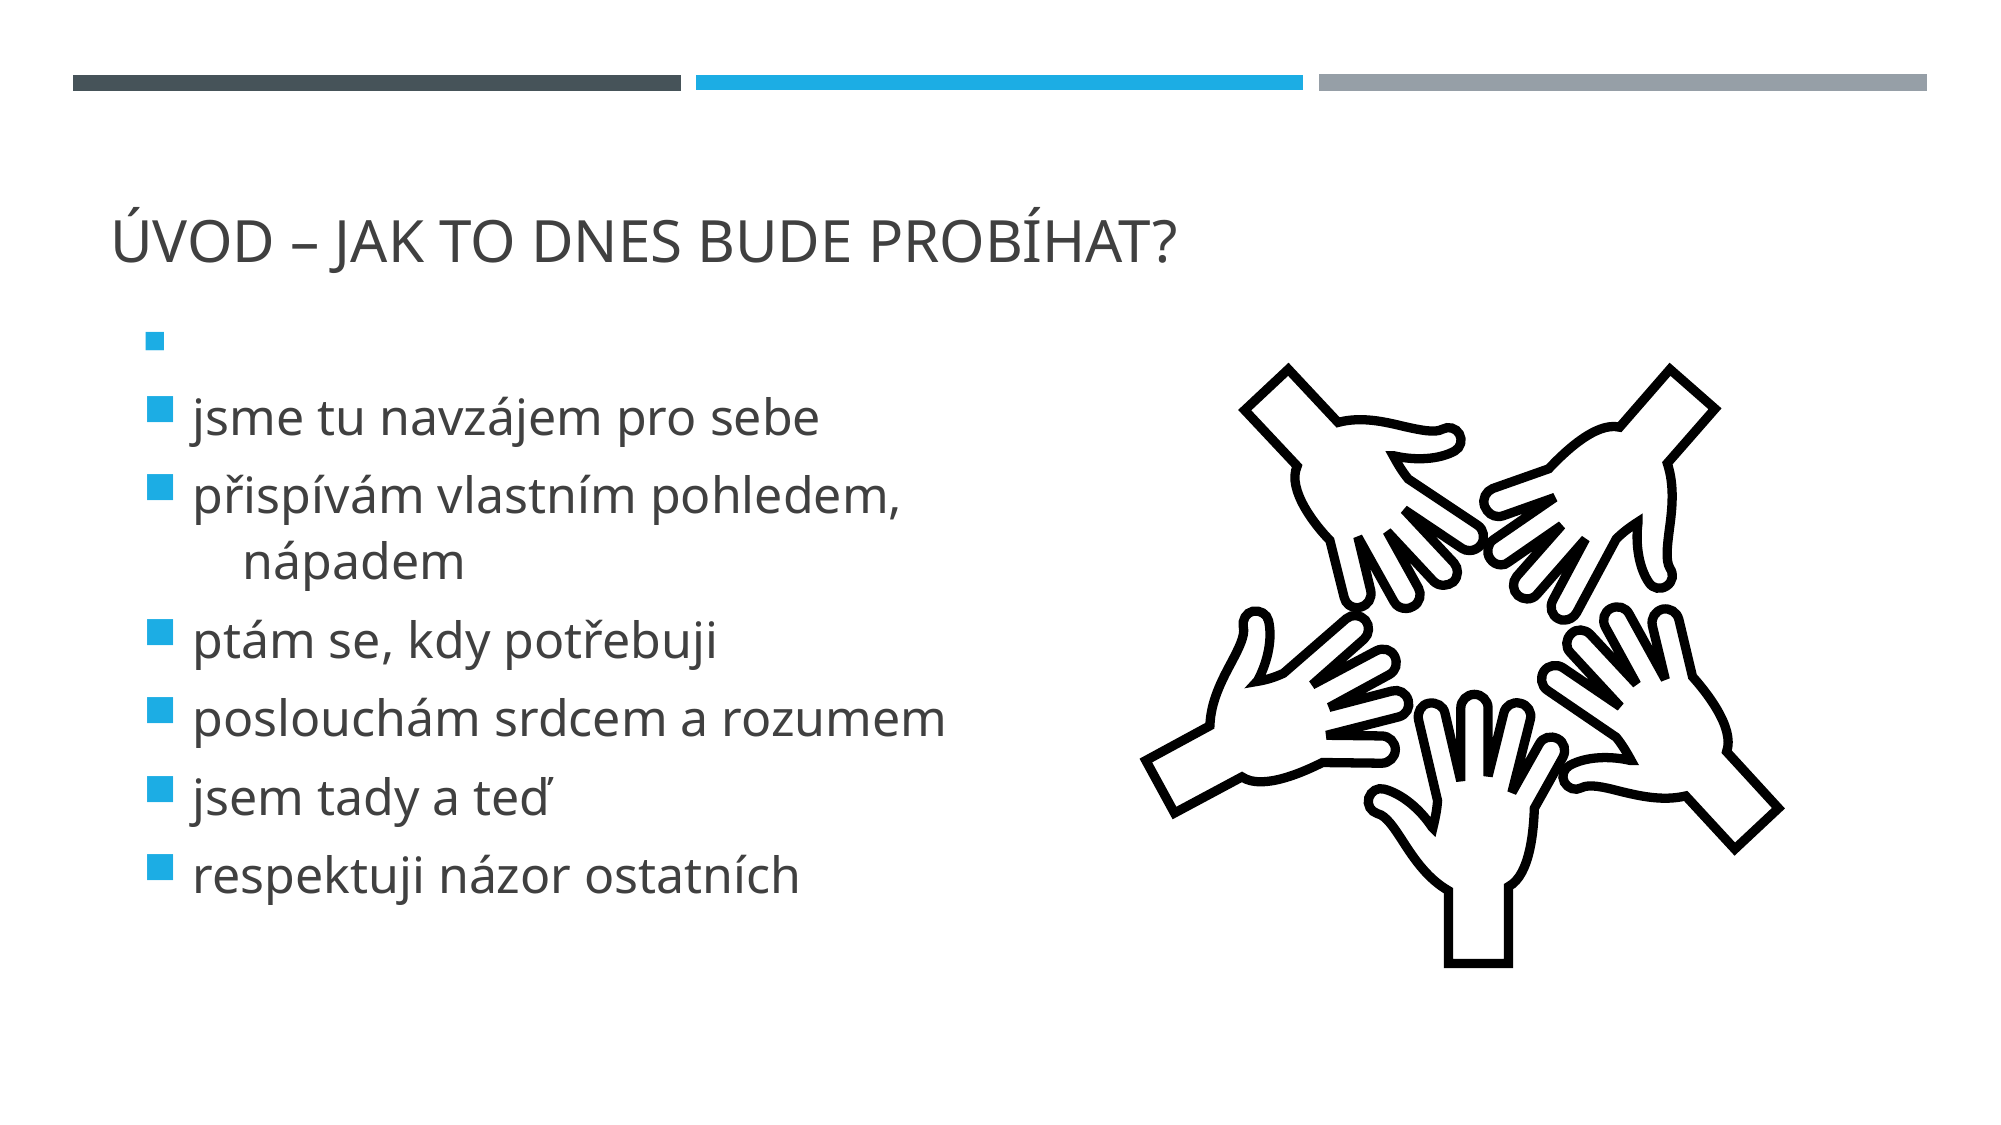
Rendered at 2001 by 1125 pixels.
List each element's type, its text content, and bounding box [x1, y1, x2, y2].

list jsme tu navzájem pro sebe přispívám vlastním pohledem, nápadem ptám se, kdy potřebuji poslouchám srdcem a rozumem jsem tady a teď respektuji názor ostatních [127, 281, 980, 946]
title Úvod – jak to dnes bude probíhat? [95, 119, 1905, 282]
picture [1131, 335, 1793, 998]
